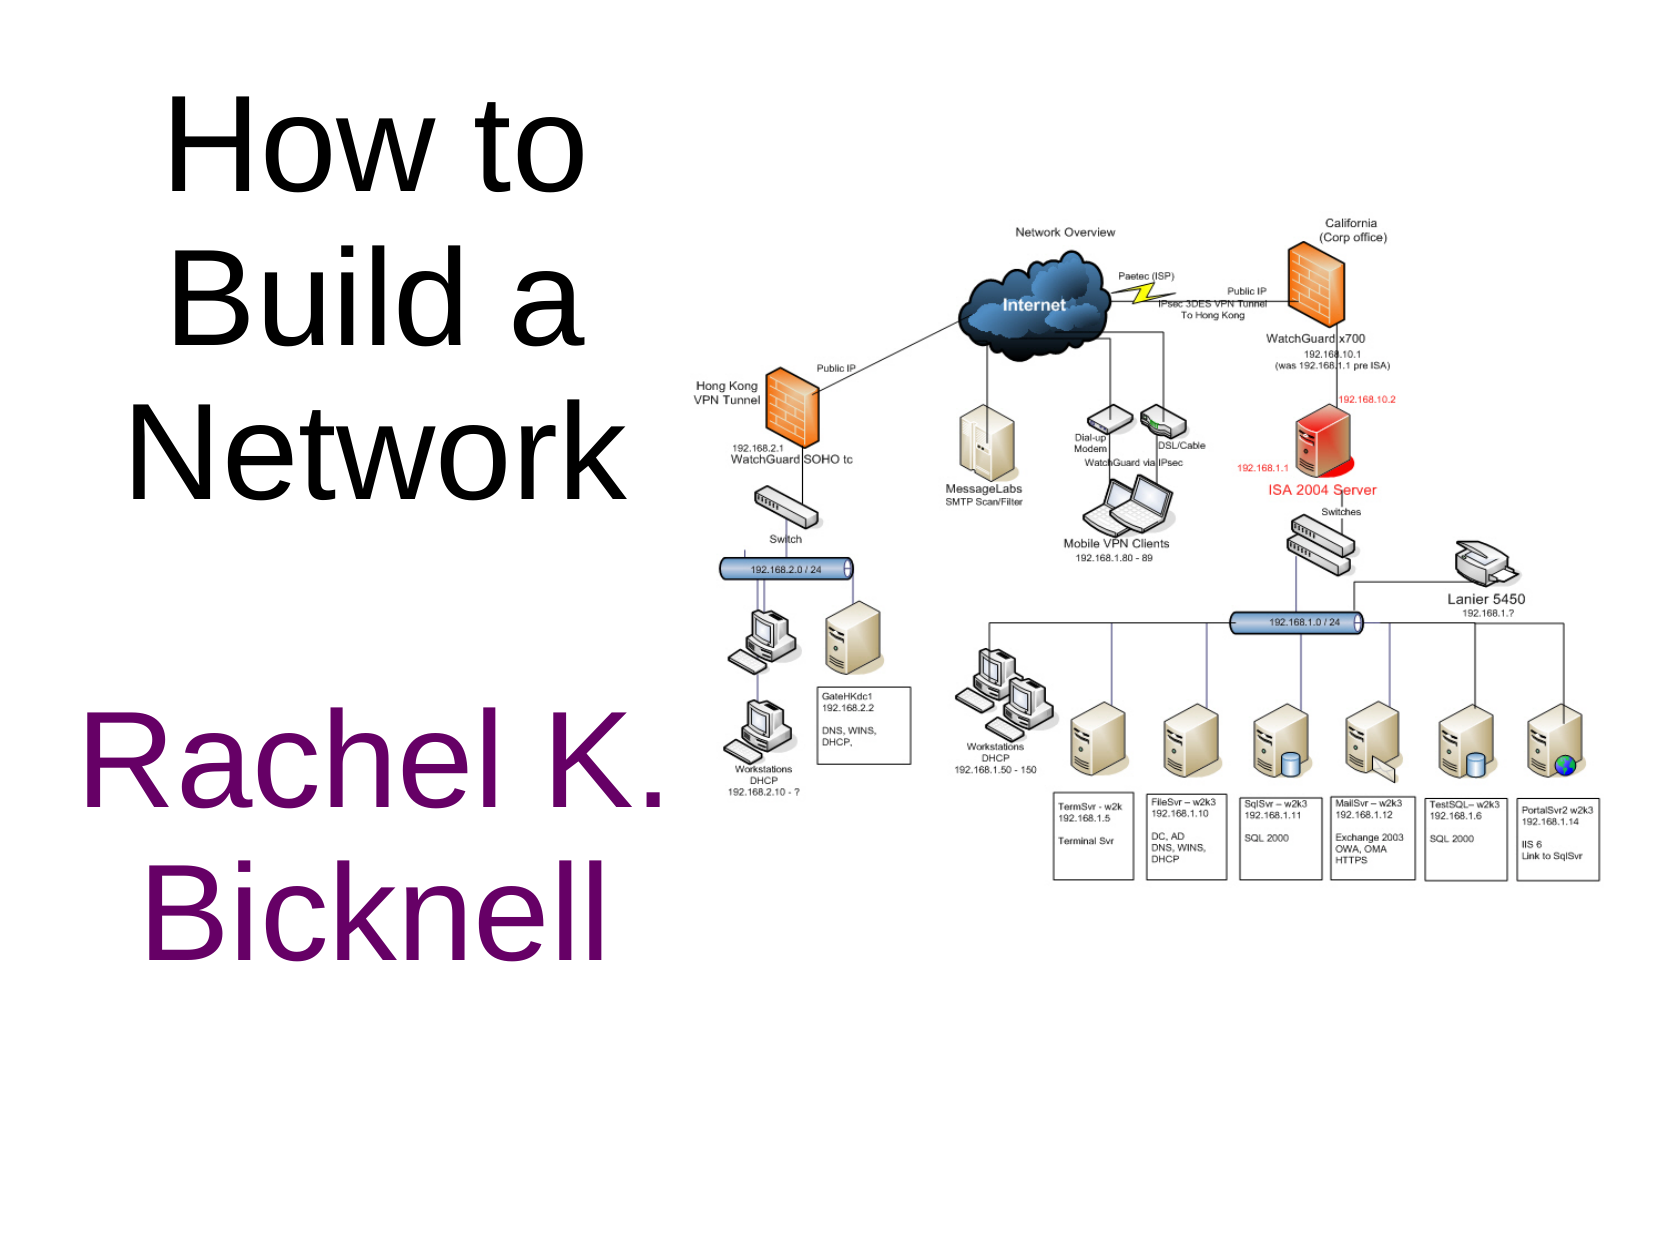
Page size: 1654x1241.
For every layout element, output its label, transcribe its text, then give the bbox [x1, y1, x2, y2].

picture [706, 194, 1606, 889]
text_box How to Build a Network Rachel K. Bicknell [45, 60, 706, 998]
